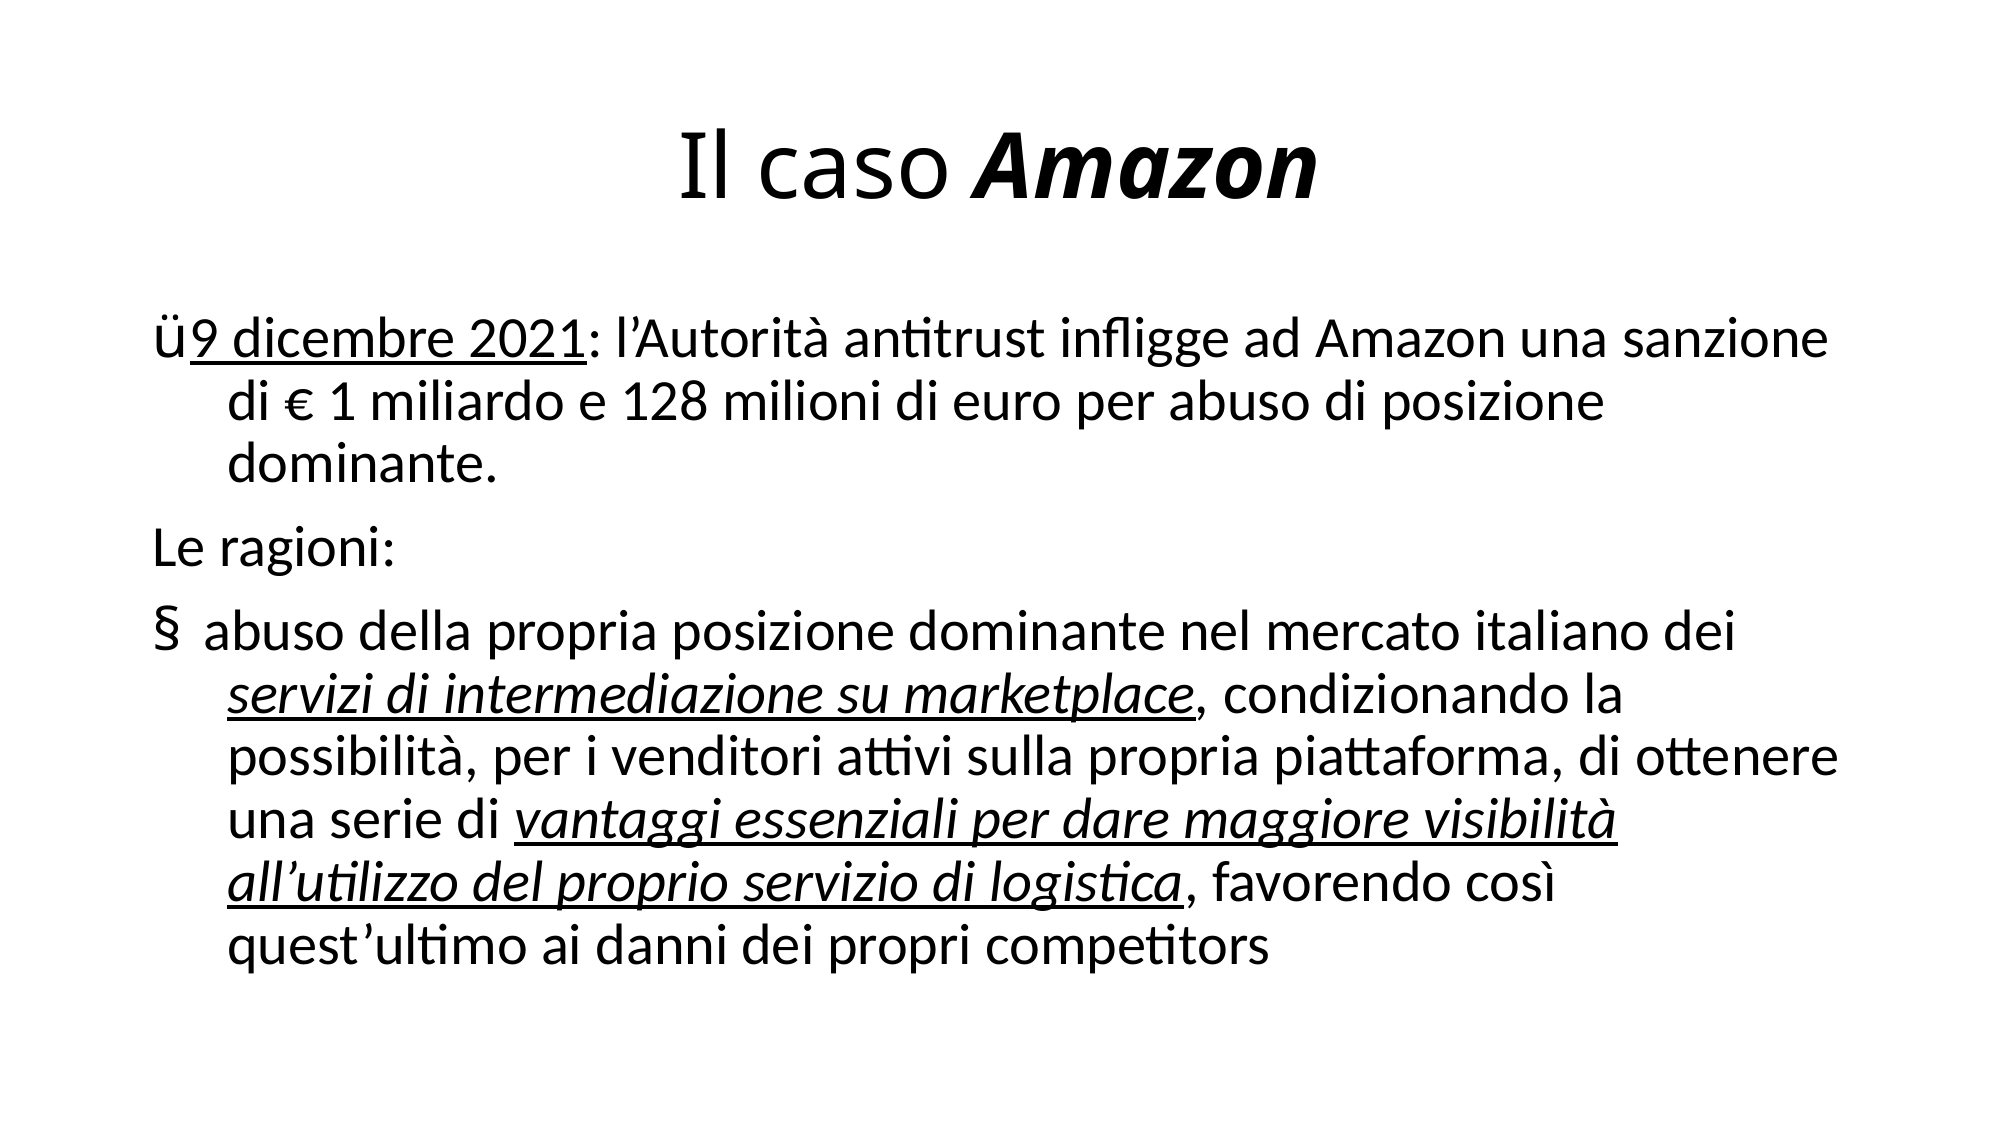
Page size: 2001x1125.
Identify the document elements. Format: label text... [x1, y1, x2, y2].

title Il caso Amazon [137, 59, 1863, 278]
list 9 dicembre 2021: l’Autorità antitrust infligge ad Amazon una sanzione di € 1 miliardo e 128 milioni di euro per abuso di posizione dominante. Le ragioni: abuso della propria posizione dominante nel mercato italiano dei servizi di intermediazione su marketplace, condizionando la possibilità, per i venditori attivi sulla propria piattaforma, di ottenere una serie di vantaggi essenziali per dare maggiore visibilità all’utilizzo del proprio servizio di logistica, favorendo così quest’ultimo ai danni dei propri competitors [137, 299, 1863, 1014]
